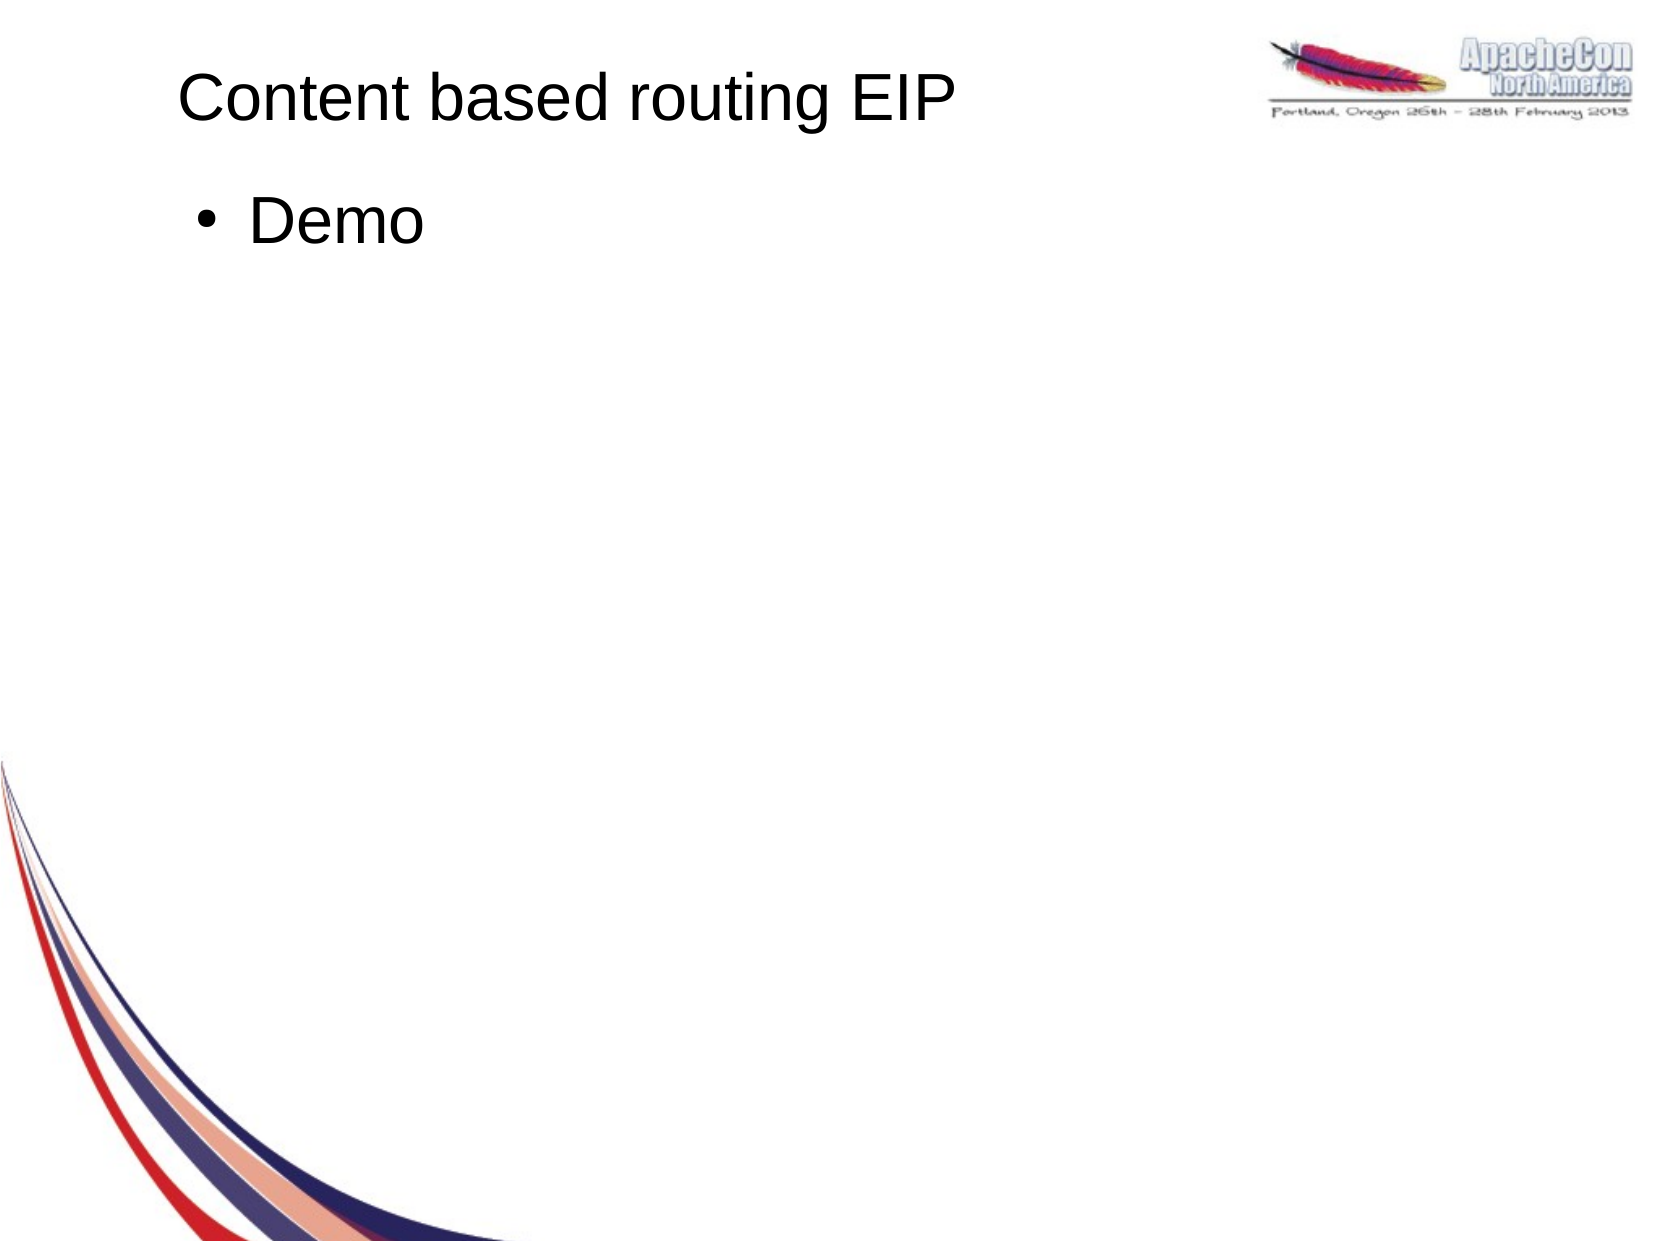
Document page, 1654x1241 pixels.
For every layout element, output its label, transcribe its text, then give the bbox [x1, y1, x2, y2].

title Content based routing EIP [177, 41, 1536, 154]
list Demo [177, 183, 1626, 1002]
picture [0, 0, 1654, 1241]
